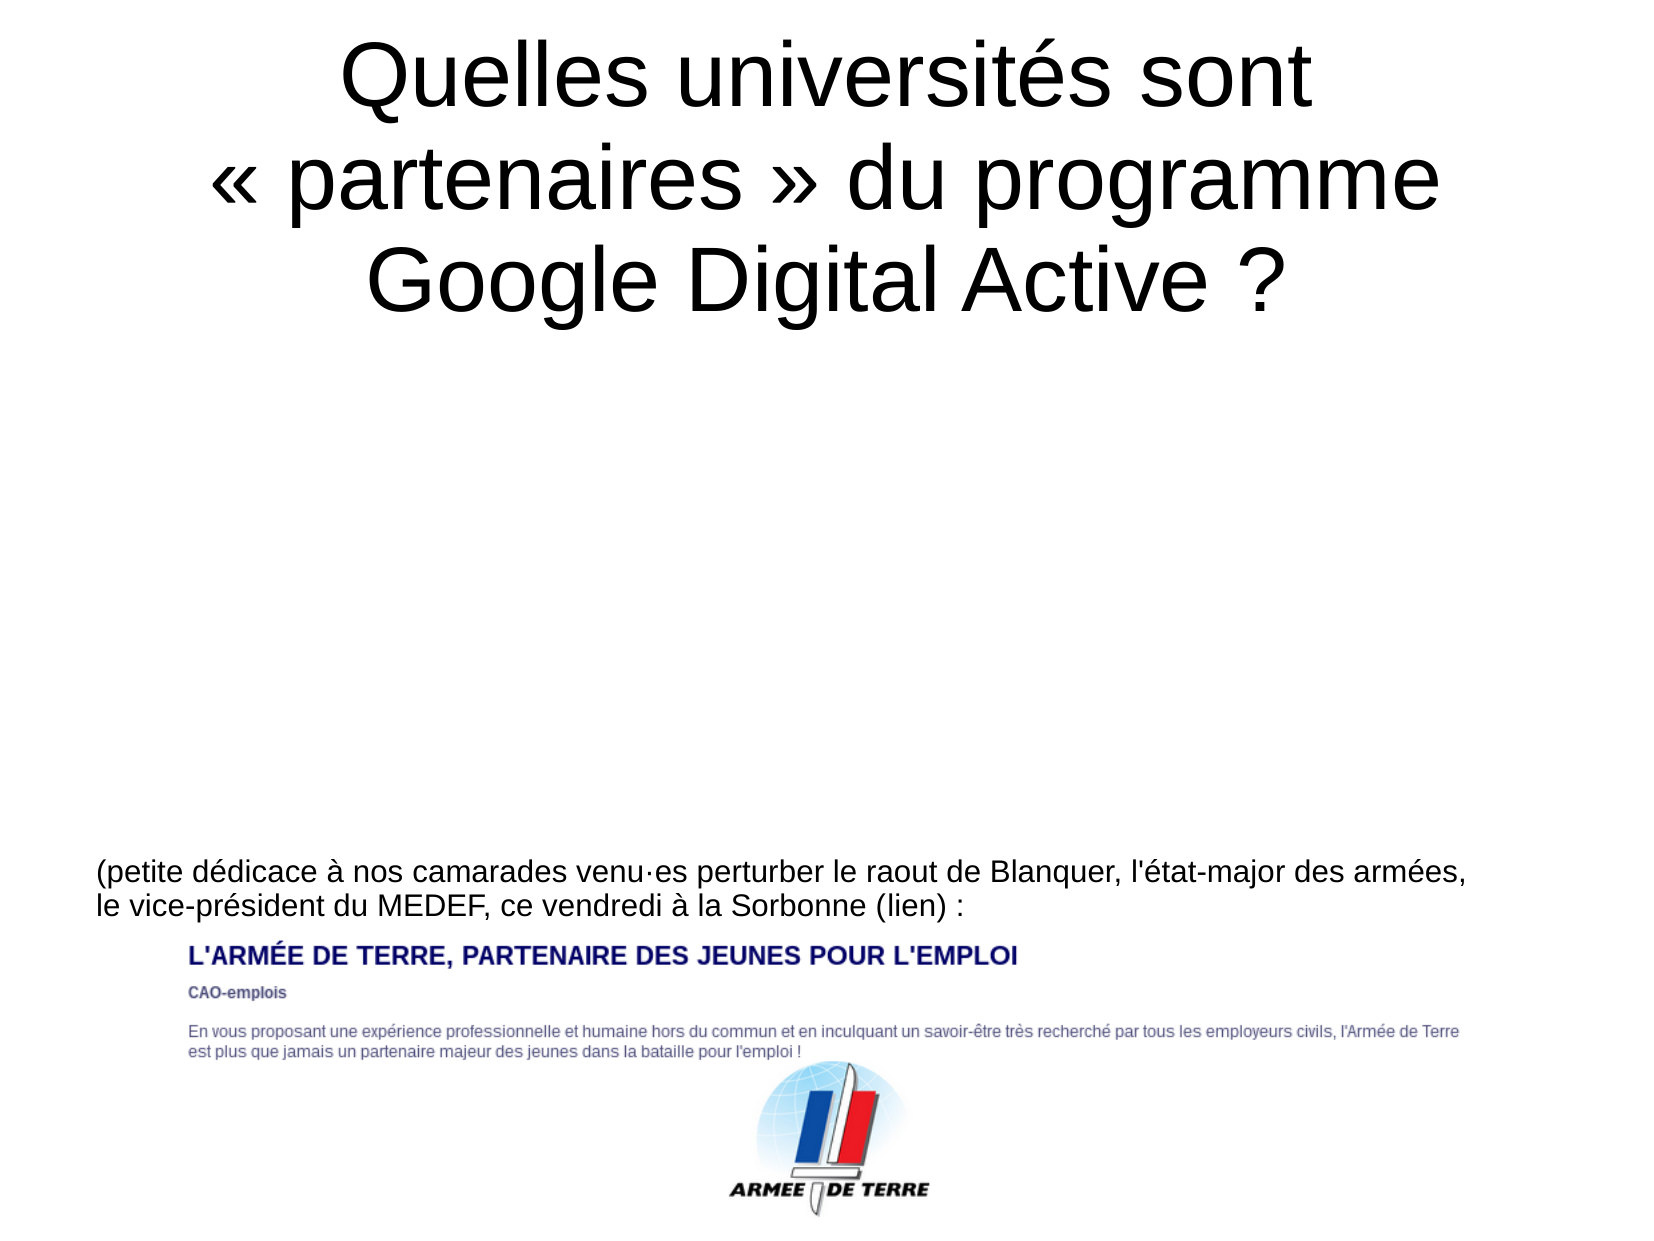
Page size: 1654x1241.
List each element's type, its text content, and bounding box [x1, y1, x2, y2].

picture [183, 966, 1465, 1233]
text_box (petite dédicace à nos camarades venu·es perturber le raout de Blanquer, l'état-major des armées, le vice-président du MEDEF, ce vendredi à la Sorbonne (lien) : [81, 846, 1493, 966]
title Quelles universités sont « partenaires » du programme Google Digital Active ? [82, 23, 1571, 332]
